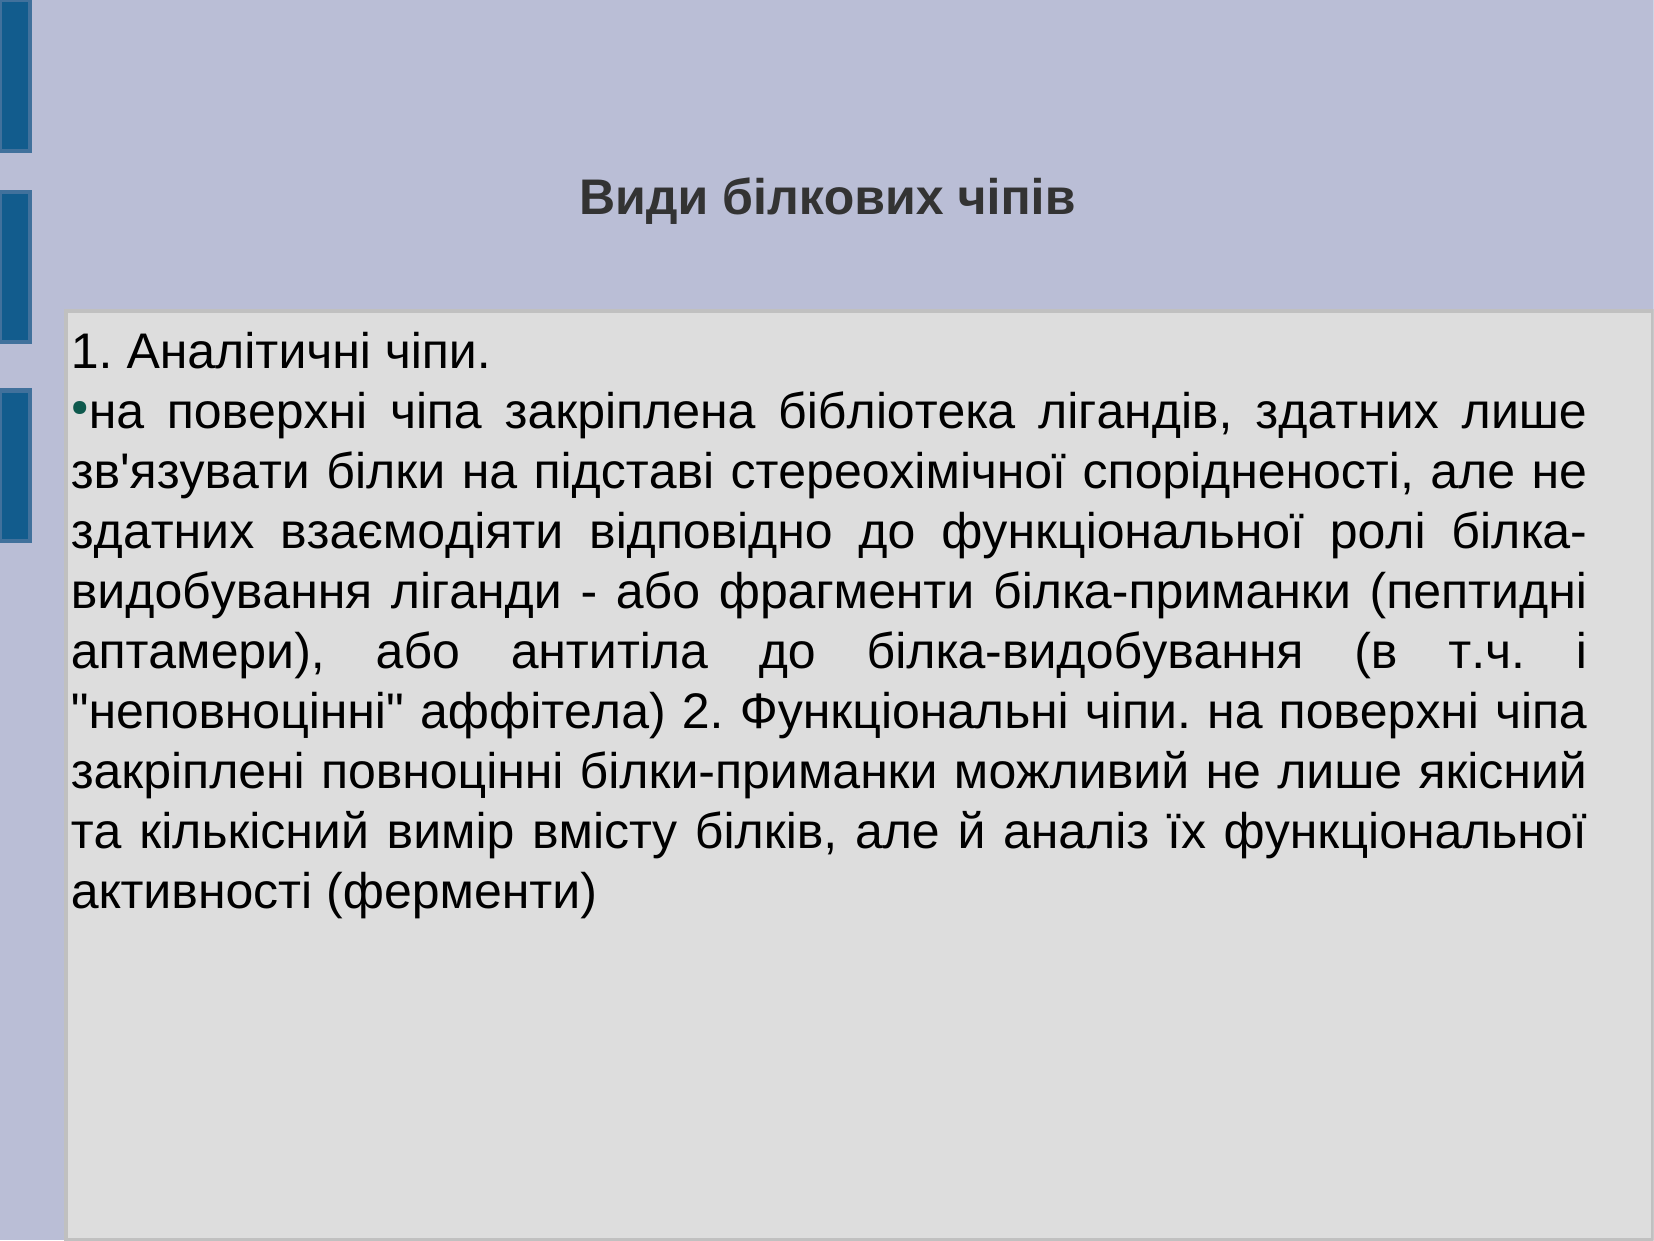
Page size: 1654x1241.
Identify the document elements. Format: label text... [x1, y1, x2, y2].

title Види білкових чіпів [121, 91, 1534, 299]
list 1. Аналітичні чіпи. на поверхні чіпа закріплена бібліотека лігандів, здатних лише зв'язувати білки на підставі стереохімічної спорідненості, але не здатних взаємодіяти відповідно до функціональної ролі білка-видобування ліганди - або фрагменти білка-приманки (пептидні аптамери), або антитіла до білка-видобування (в т.ч. і "неповноцінні" аффітела) 2. Функціональні чіпи. на поверхні чіпа закріплені повноцінні білки-приманки можливий не лише якісний та кількісний вимір вмісту білків, але й аналіз їх функціональної активності (ферменти) [70, 318, 1607, 1237]
